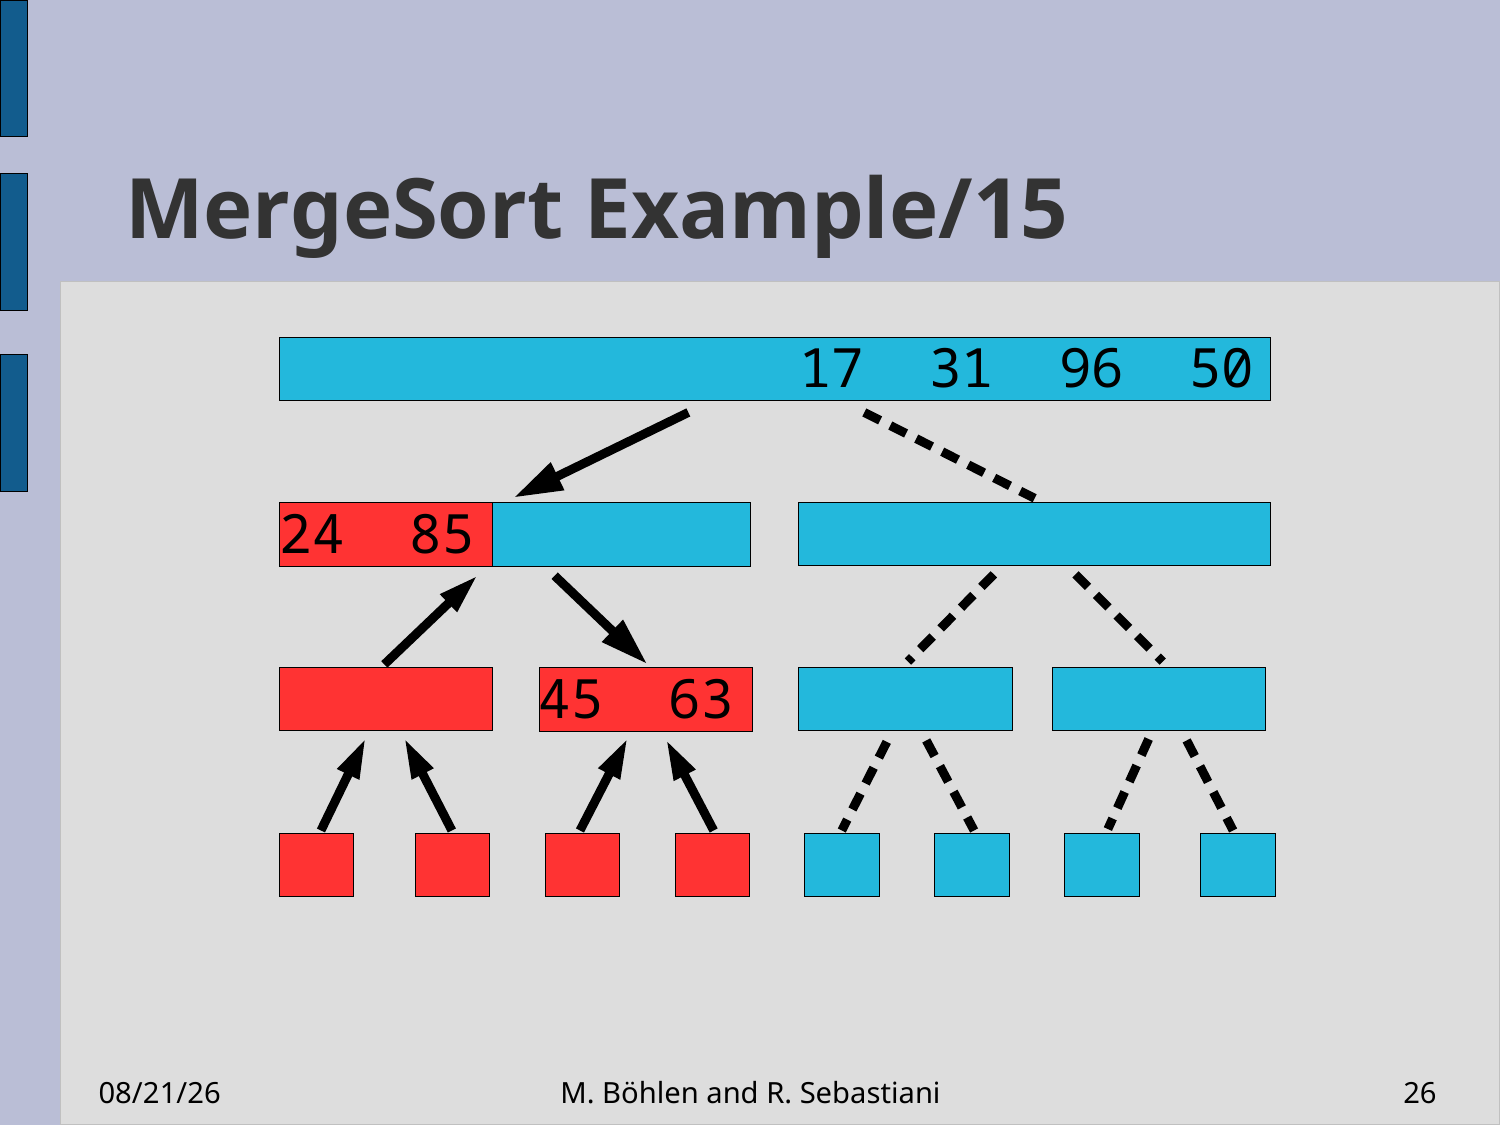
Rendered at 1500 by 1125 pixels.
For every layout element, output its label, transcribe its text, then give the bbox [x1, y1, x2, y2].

text_box [1064, 833, 1140, 897]
text_box [279, 667, 493, 731]
text_box [675, 833, 750, 897]
text_box [1200, 833, 1276, 897]
text_box [798, 667, 1013, 731]
title MergeSort Example/15 [110, 67, 1392, 271]
text_box 45 63 [539, 667, 753, 731]
text_box 24 85 [279, 502, 493, 566]
text_box [798, 502, 1271, 566]
text_box [1052, 667, 1266, 731]
text_box 17 31 96 50 [279, 337, 1271, 401]
text_box [279, 833, 354, 897]
text_box [545, 833, 620, 897]
text_box [804, 833, 880, 897]
text_box [415, 833, 490, 897]
text_box [934, 833, 1010, 897]
text_box 24 85 [493, 502, 751, 566]
